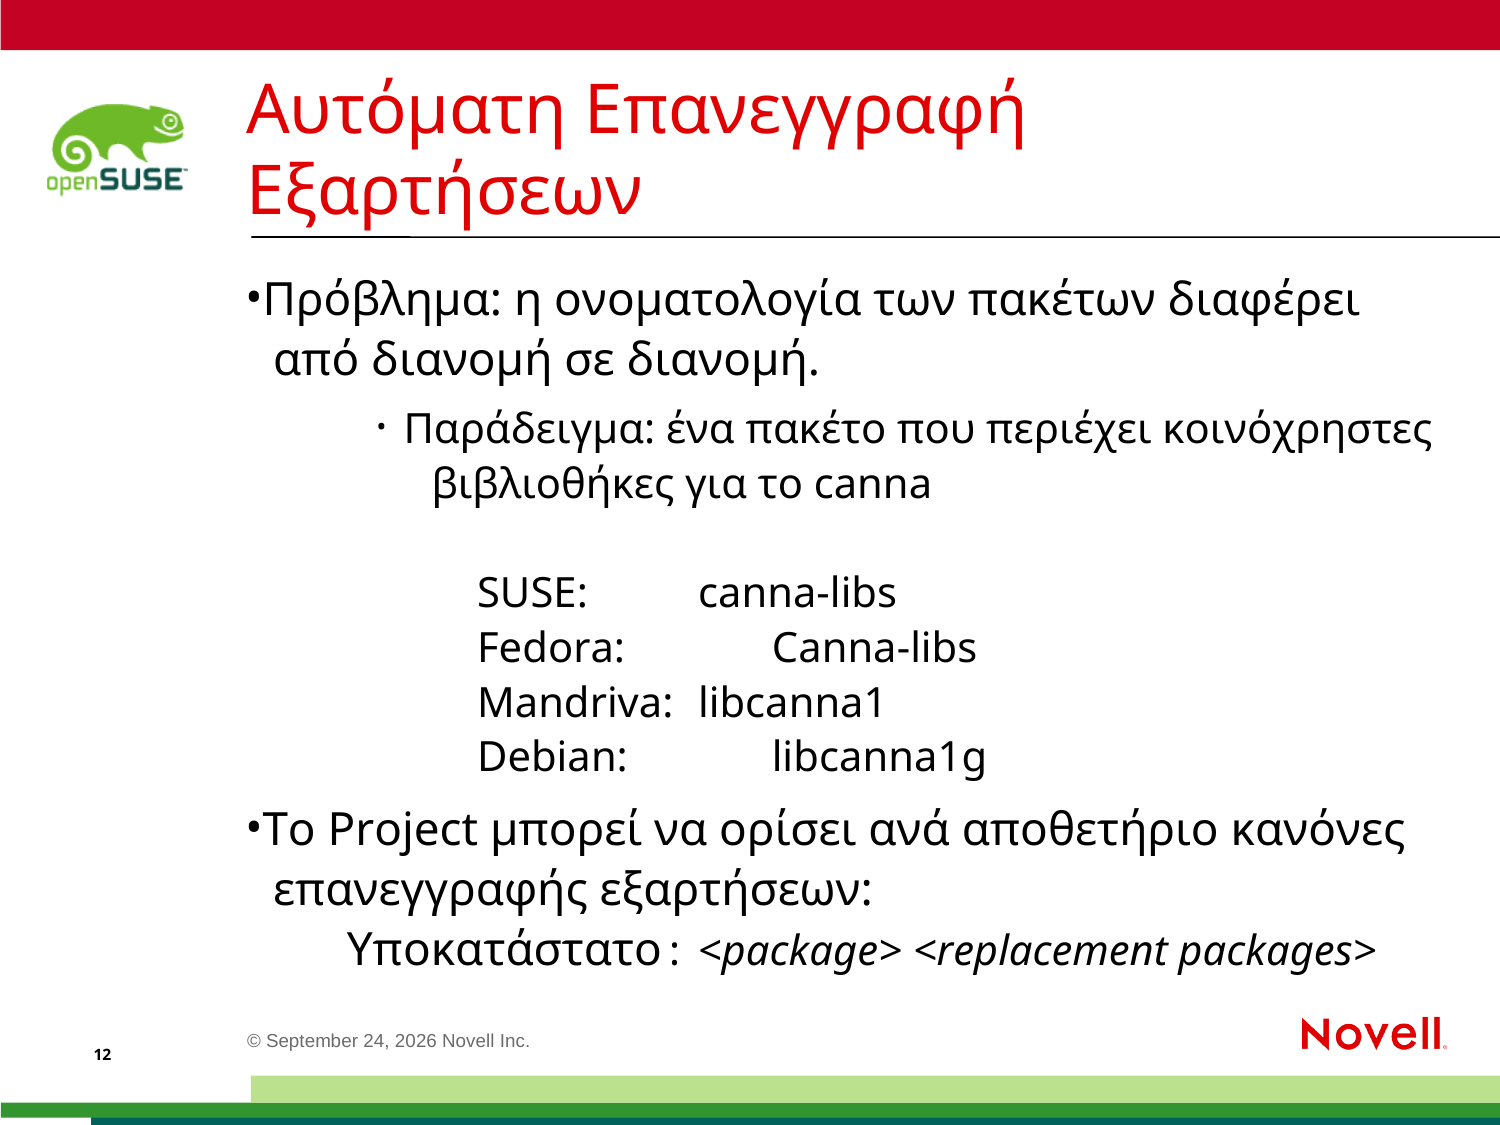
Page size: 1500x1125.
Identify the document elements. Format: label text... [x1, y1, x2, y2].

picture [1295, 1011, 1453, 1056]
list Πρόβλημα: η ονοματολογία των πακέτων διαφέρει από διανομή σε διανομή. Παράδειγμα: ένα πακέτο που περιέχει κοινόχρηστες βιβλιοθήκες για το canna SUSE: canna-libs Fedora: Canna-libs Mandriva: libcanna1 Debian: libcanna1g Το Project μπορεί να ορίσει ανά αποθετήριο κανόνες επανεγγραφής εξαρτήσεων: Υποκατάστατο: <package> <replacement packages> [245, 267, 1458, 1010]
title Αυτόματη Επανεγγραφή Εξαρτήσεων [246, 68, 1409, 231]
picture [47, 104, 188, 197]
